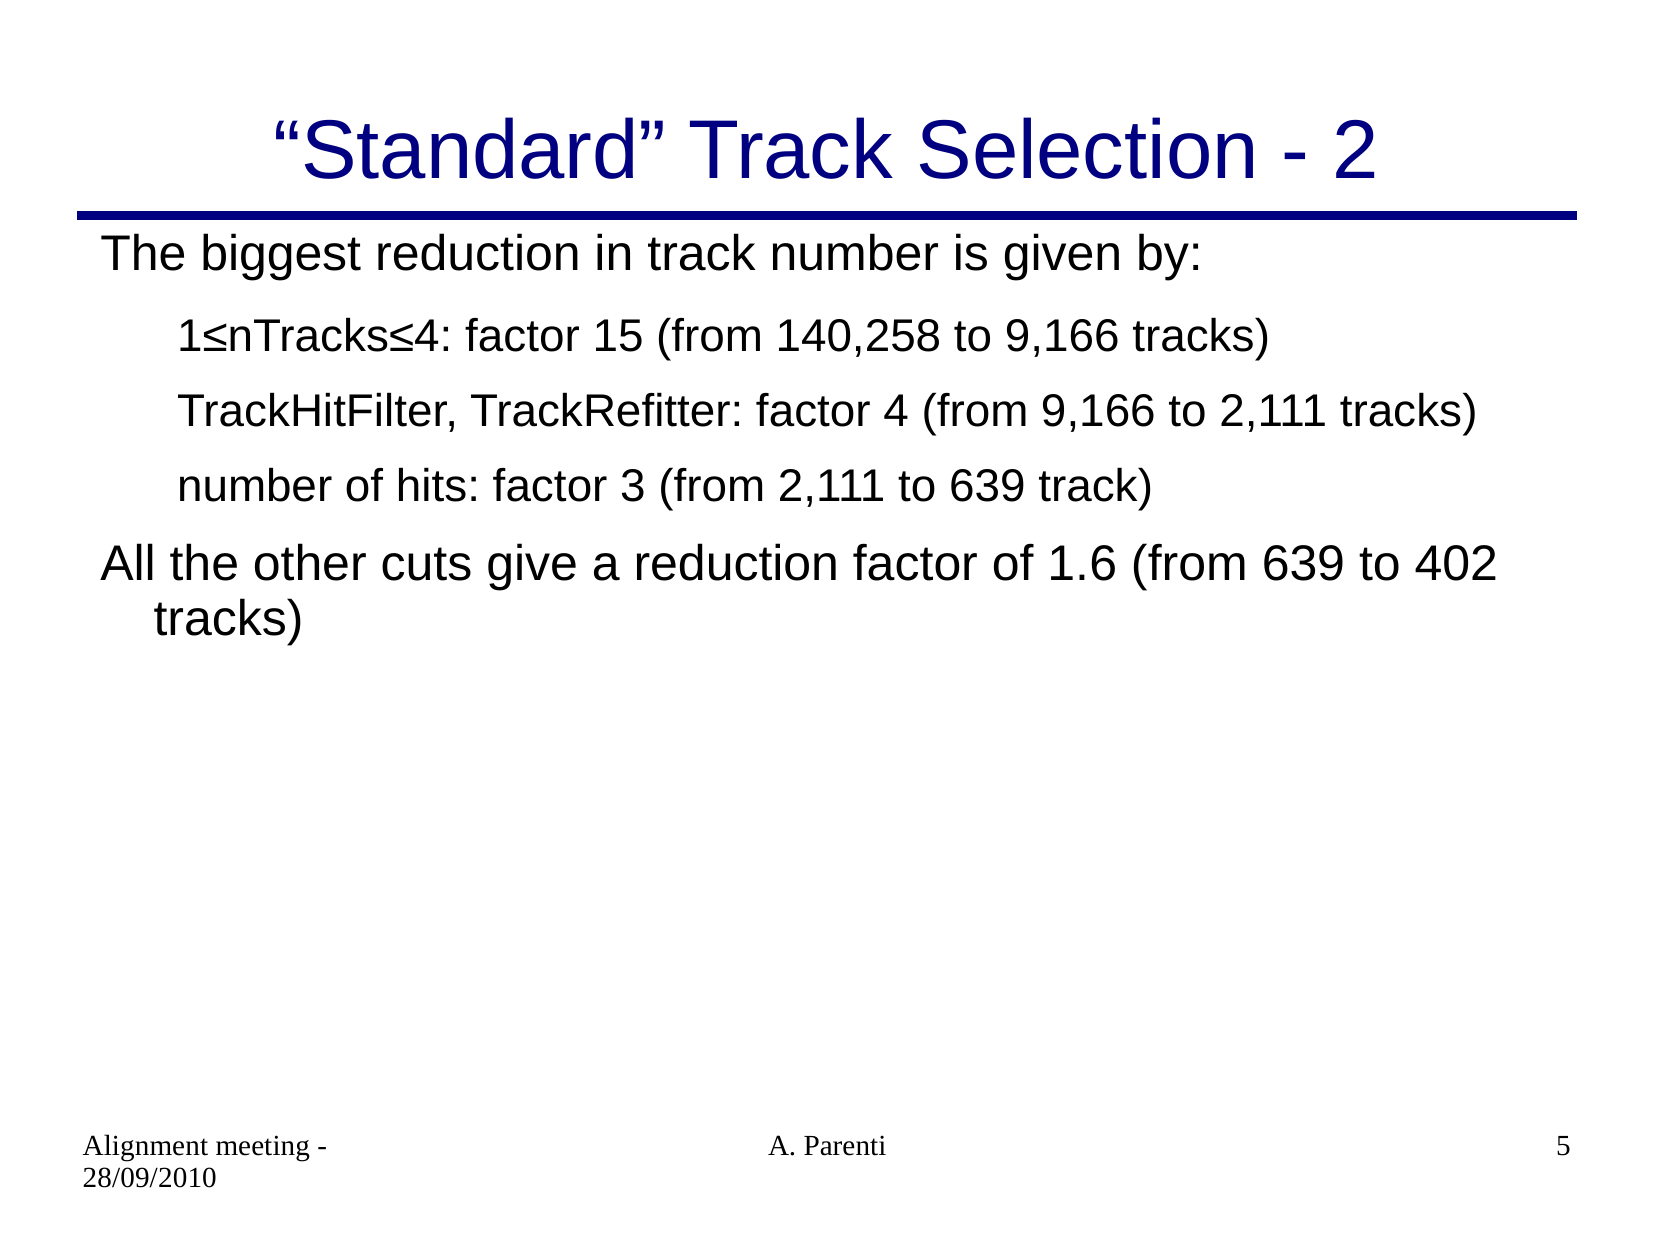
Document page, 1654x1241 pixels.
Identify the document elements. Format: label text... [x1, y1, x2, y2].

list The biggest reduction in track number is given by: 1≤nTracks≤4: factor 15 (from 140,258 to 9,166 tracks) TrackHitFilter, TrackRefitter: factor 4 (from 9,166 to 2,111 tracks) number of hits: factor 3 (from 2,111 to 639 track) All the other cuts give a reduction factor of 1.6 (from 639 to 402 tracks) [82, 225, 1571, 1109]
title “Standard” Track Selection - 2 [82, 75, 1571, 225]
